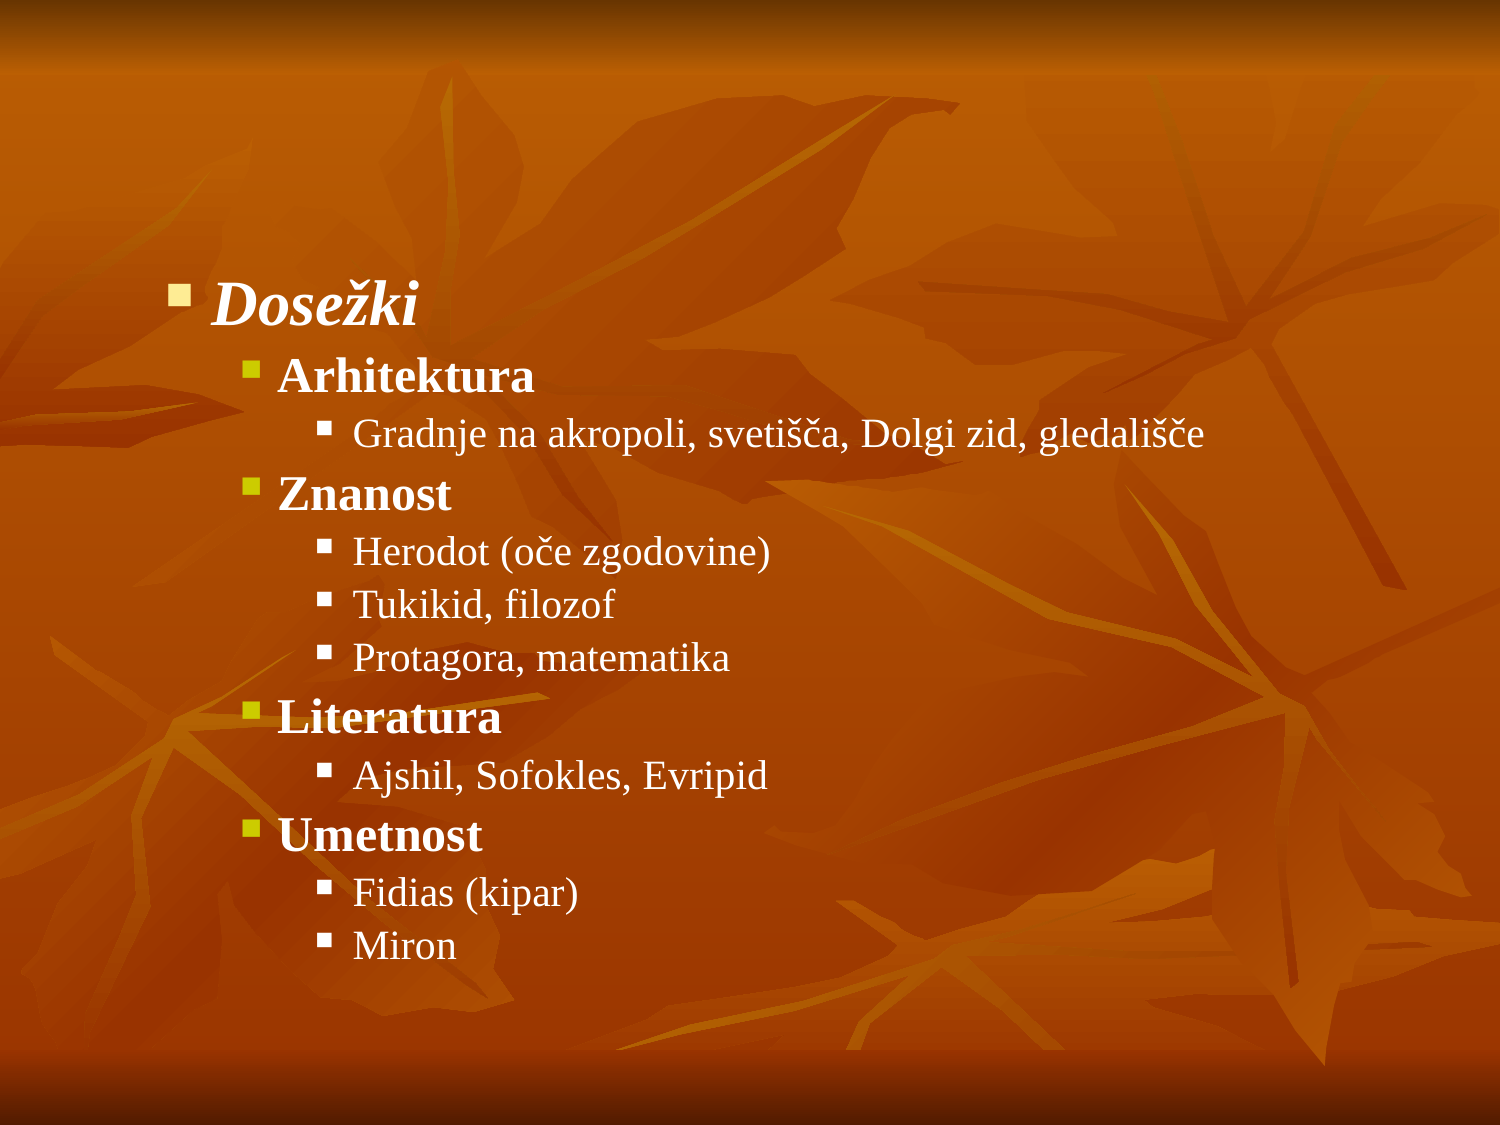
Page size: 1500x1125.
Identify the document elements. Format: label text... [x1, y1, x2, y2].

list Dosežki Arhitektura Gradnje na akropoli, svetišča, Dolgi zid, gledališče Znanost Herodot (oče zgodovine) Tukikid, filozof Protagora, matematika Literatura Ajshil, Sofokles, Evripid Umetnost Fidias (kipar) Miron [75, 262, 1425, 1006]
